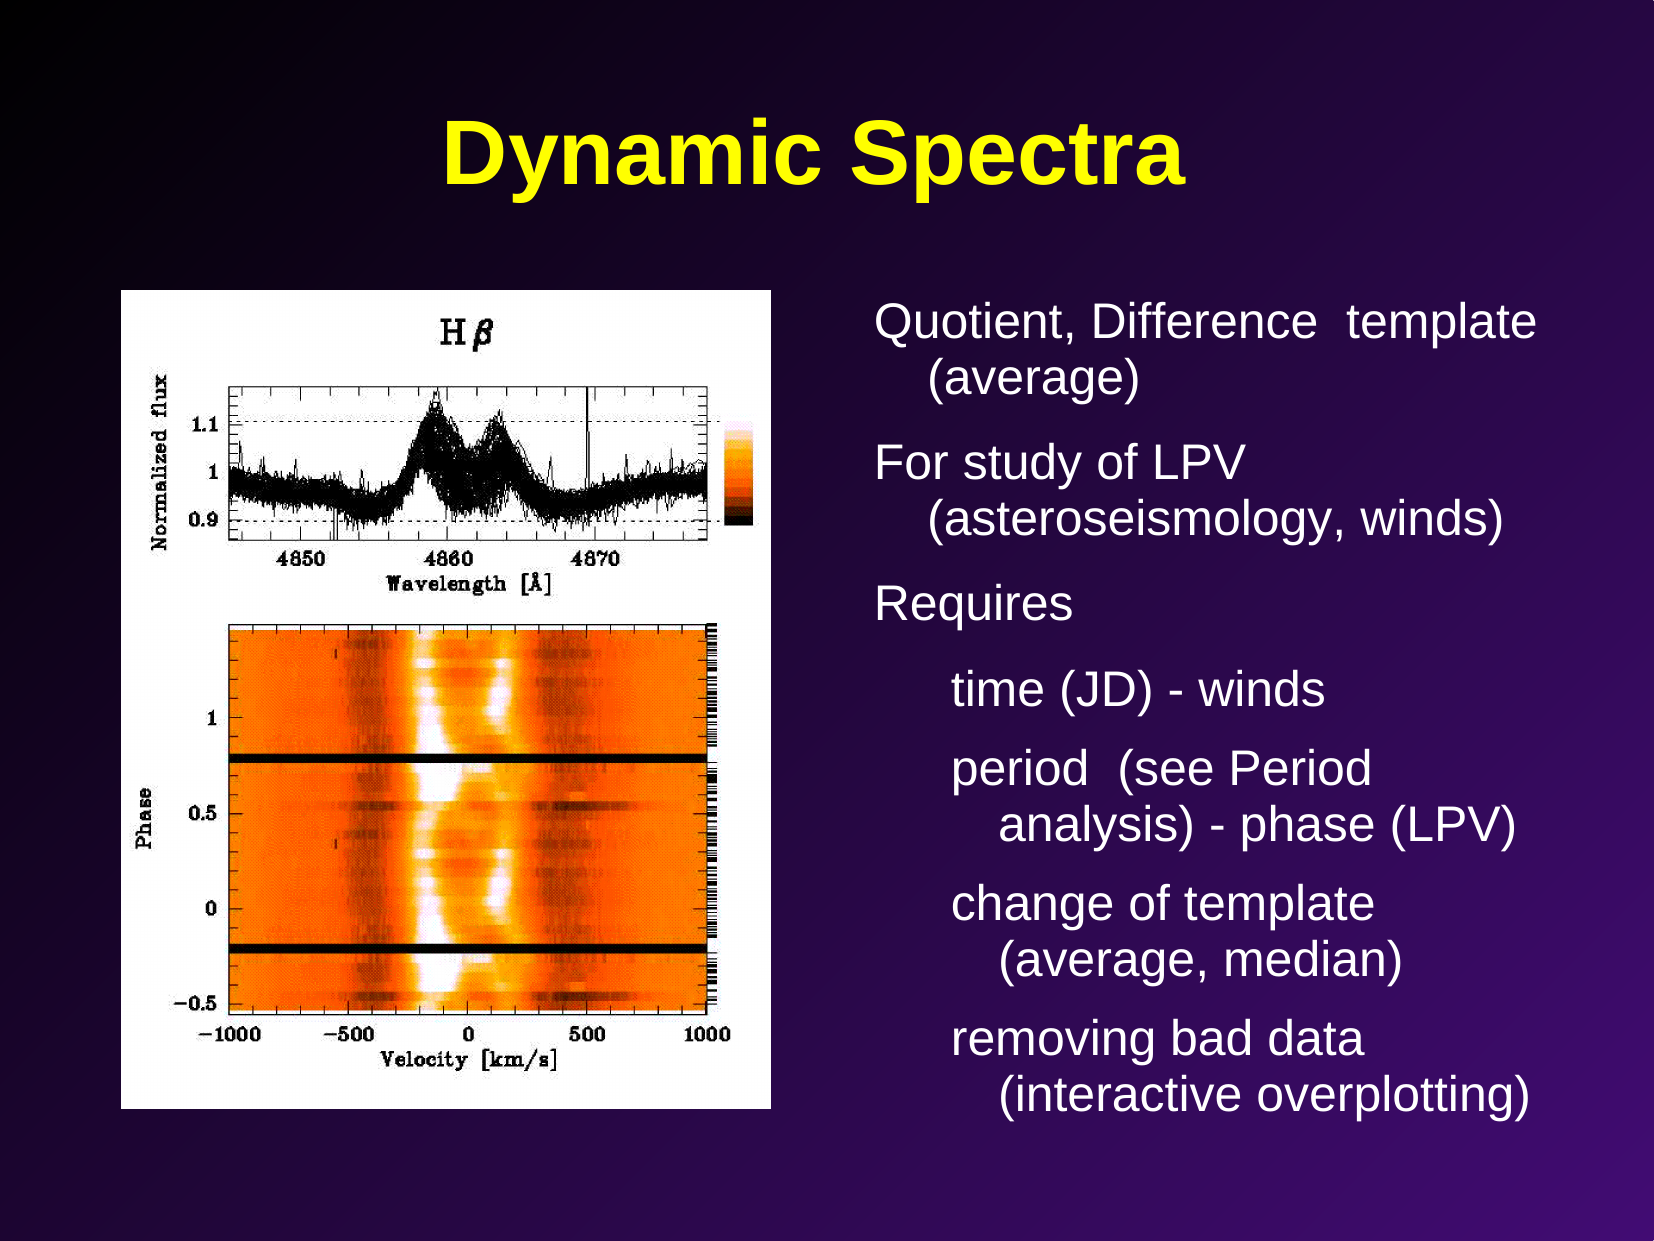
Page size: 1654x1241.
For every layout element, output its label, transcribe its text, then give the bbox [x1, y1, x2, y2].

title Dynamic Spectra [82, 49, 1571, 257]
list Quotient, Difference template (average) For study of LPV (asteroseismology, winds) Requires time (JD) - winds period (see Period analysis) - phase (LPV) change of template (average, median) removing bad data (interactive overplotting) [856, 293, 1583, 1123]
picture [121, 290, 771, 1109]
